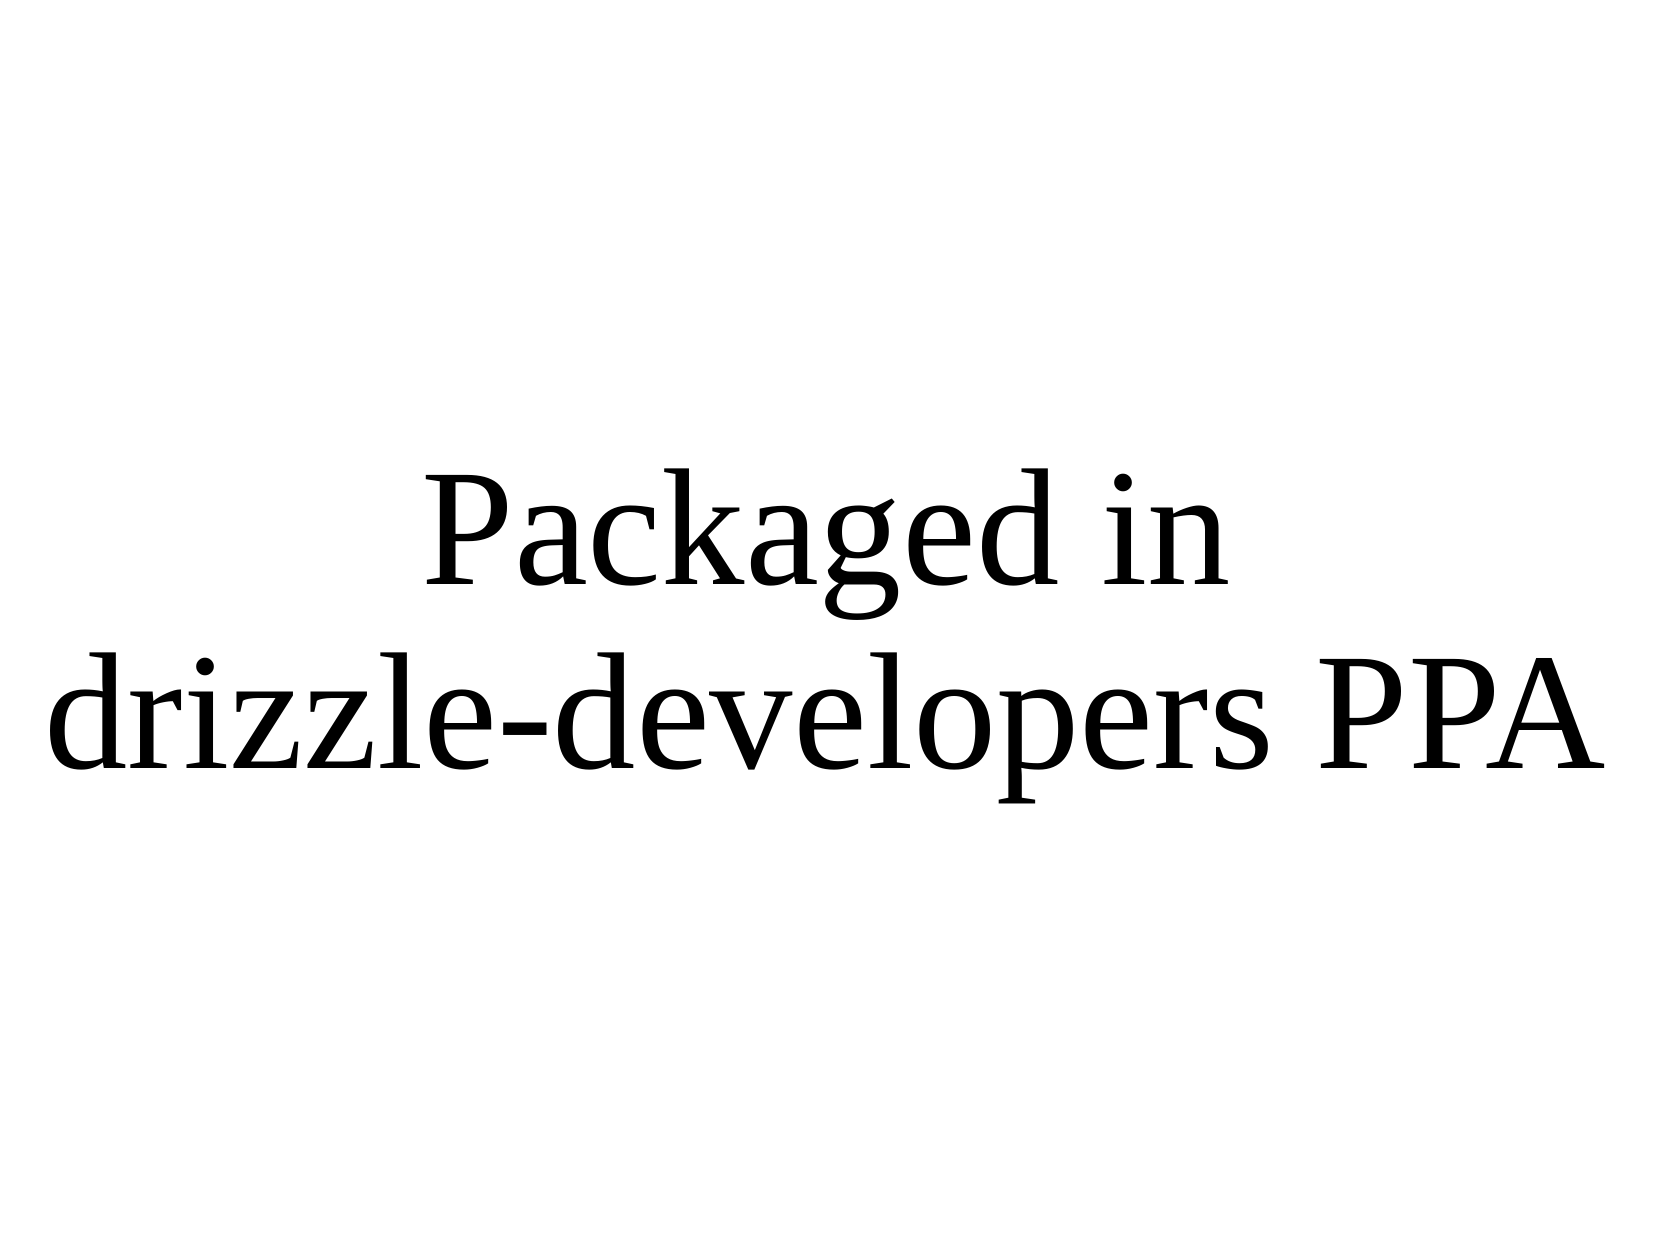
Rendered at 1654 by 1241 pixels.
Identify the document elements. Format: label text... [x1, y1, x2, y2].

title Packaged in drizzle-developers PPA [0, 435, 1654, 805]
